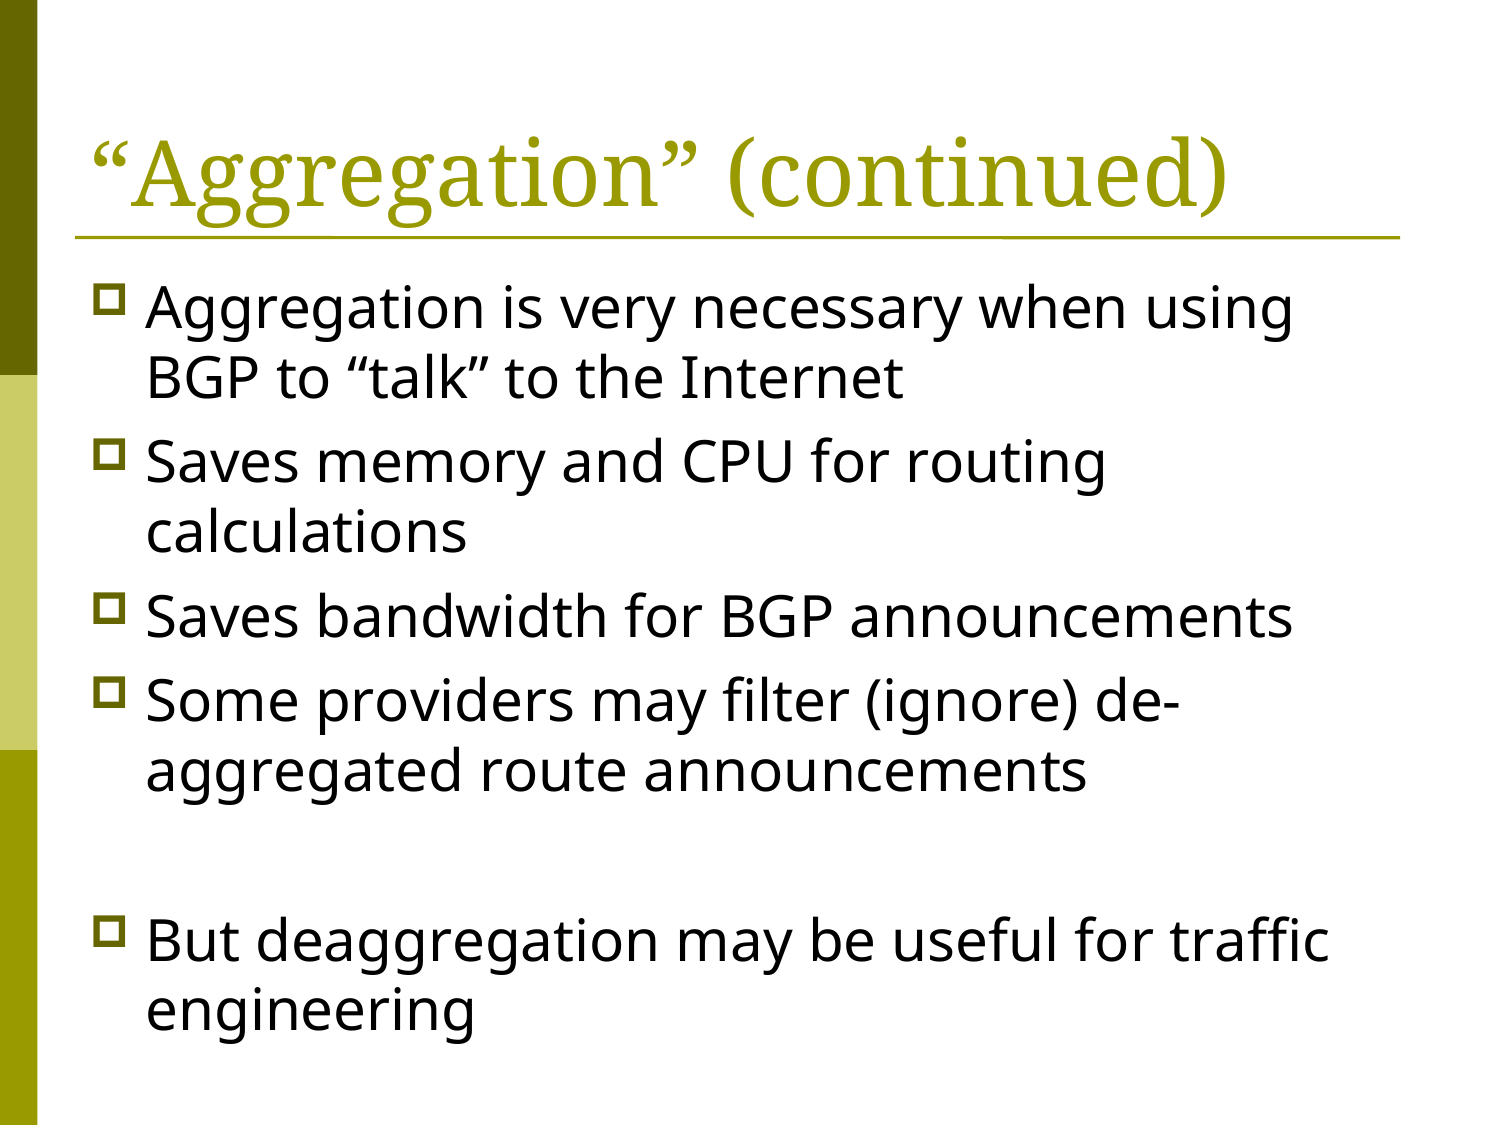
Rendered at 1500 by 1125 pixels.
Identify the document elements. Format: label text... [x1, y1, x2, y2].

title “Aggregation” (continued) [75, 45, 1426, 233]
list Aggregation is very necessary when using BGP to “talk” to the Internet Saves memory and CPU for routing calculations Saves bandwidth for BGP announcements Some providers may filter (ignore) de-aggregated route announcements But deaggregation may be useful for traffic engineering [75, 262, 1426, 1006]
